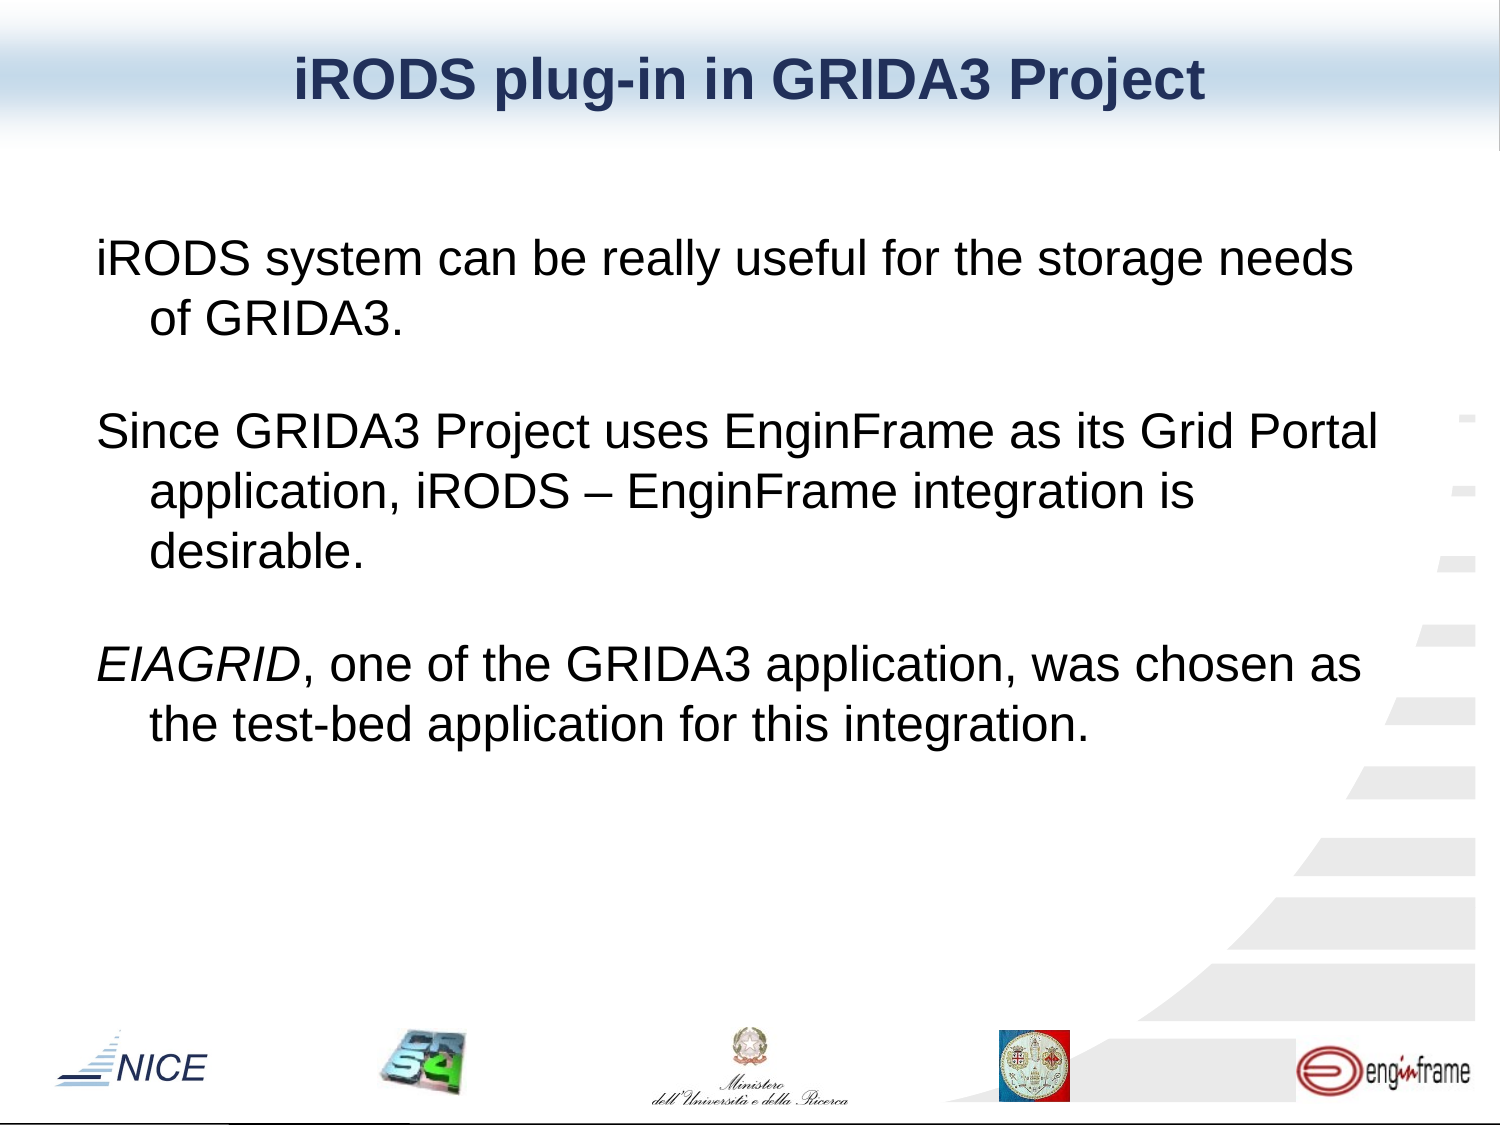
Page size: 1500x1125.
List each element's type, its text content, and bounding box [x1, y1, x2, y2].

picture [377, 1028, 467, 1096]
picture [0, 0, 1500, 153]
picture [652, 1027, 848, 1105]
picture [999, 1030, 1070, 1102]
picture [1296, 1035, 1477, 1104]
text_box iRODS system can be really useful for the storage needs of GRIDA3. Since GRIDA3 Project uses EnginFrame as its Grid Portal application, iRODS – EnginFrame integration is desirable. EIAGRID, one of the GRIDA3 application, was chosen as the test-bed application for this integration. [81, 217, 1419, 745]
text_box iRODS plug-in in GRIDA3 Project [1, 1, 1499, 152]
picture [999, 1092, 1011, 1102]
